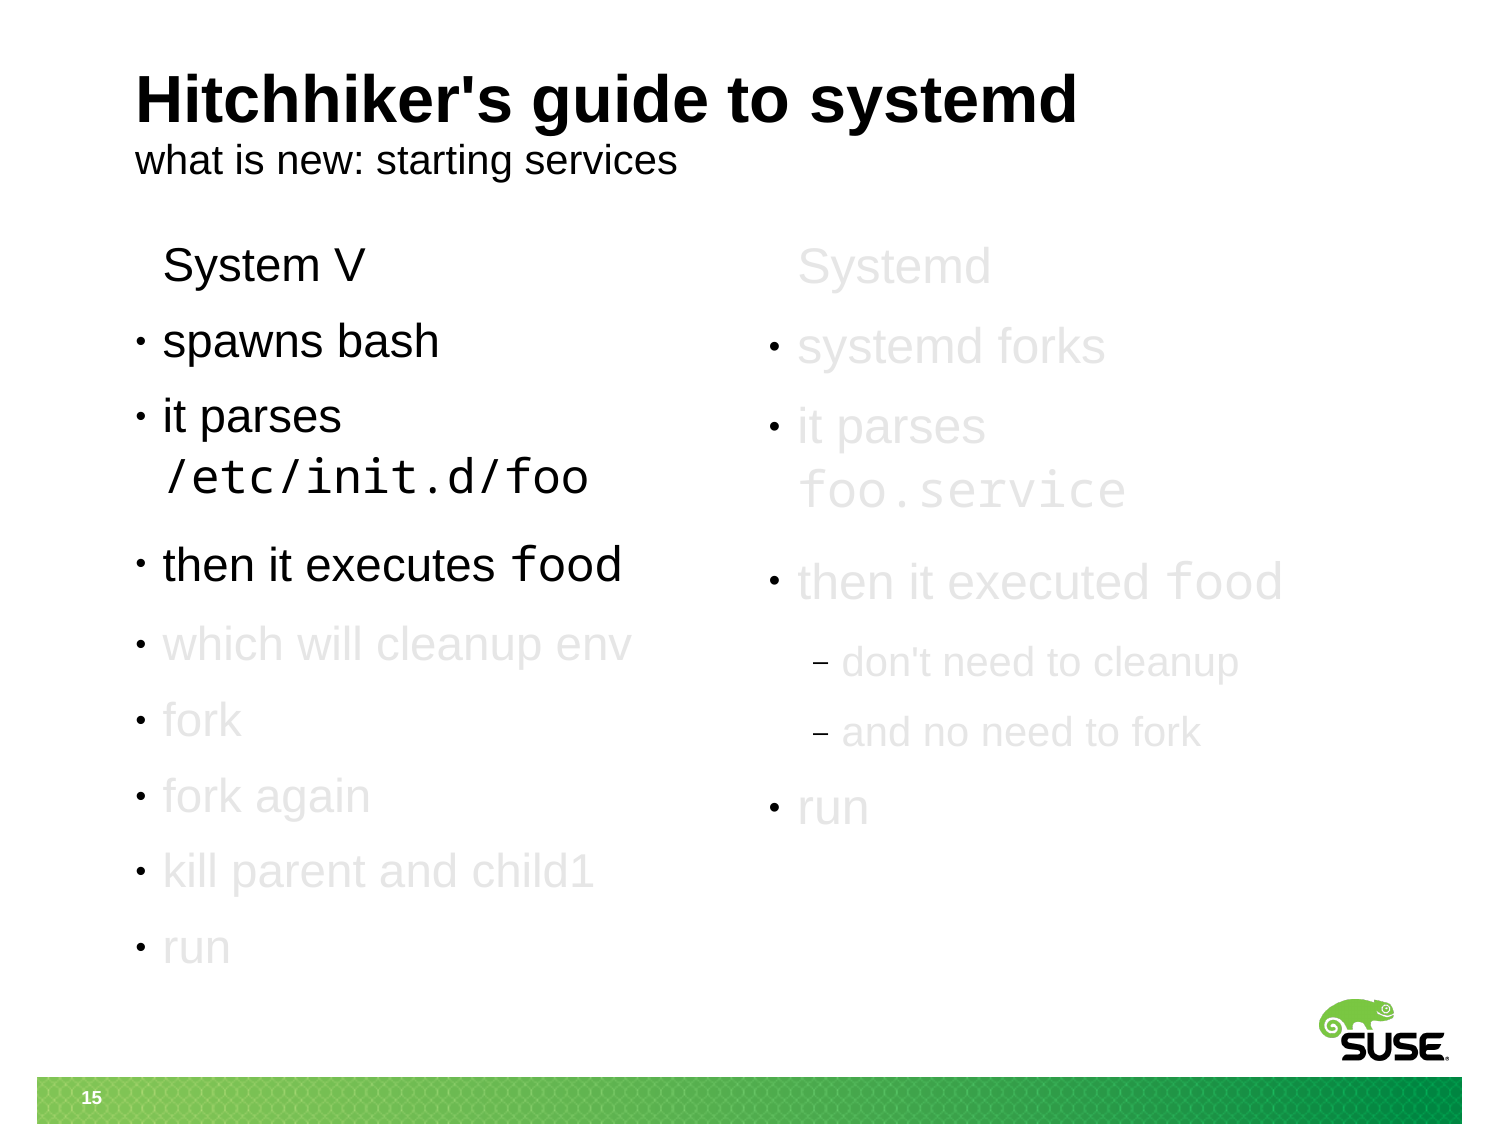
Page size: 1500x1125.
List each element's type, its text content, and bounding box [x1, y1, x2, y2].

list Systemd systemd forks it parses foo.service then it executed food don't need to cleanup and no need to fork run [768, 238, 1372, 982]
picture [37, 1077, 1462, 1124]
title Hitchhiker's guide to systemd what is new: starting services [135, 41, 1372, 204]
picture [1319, 999, 1449, 1061]
list System V spawns bash it parses /etc/init.d/foo then it executes food which will cleanup env fork fork again kill parent and child1 run [135, 238, 739, 982]
